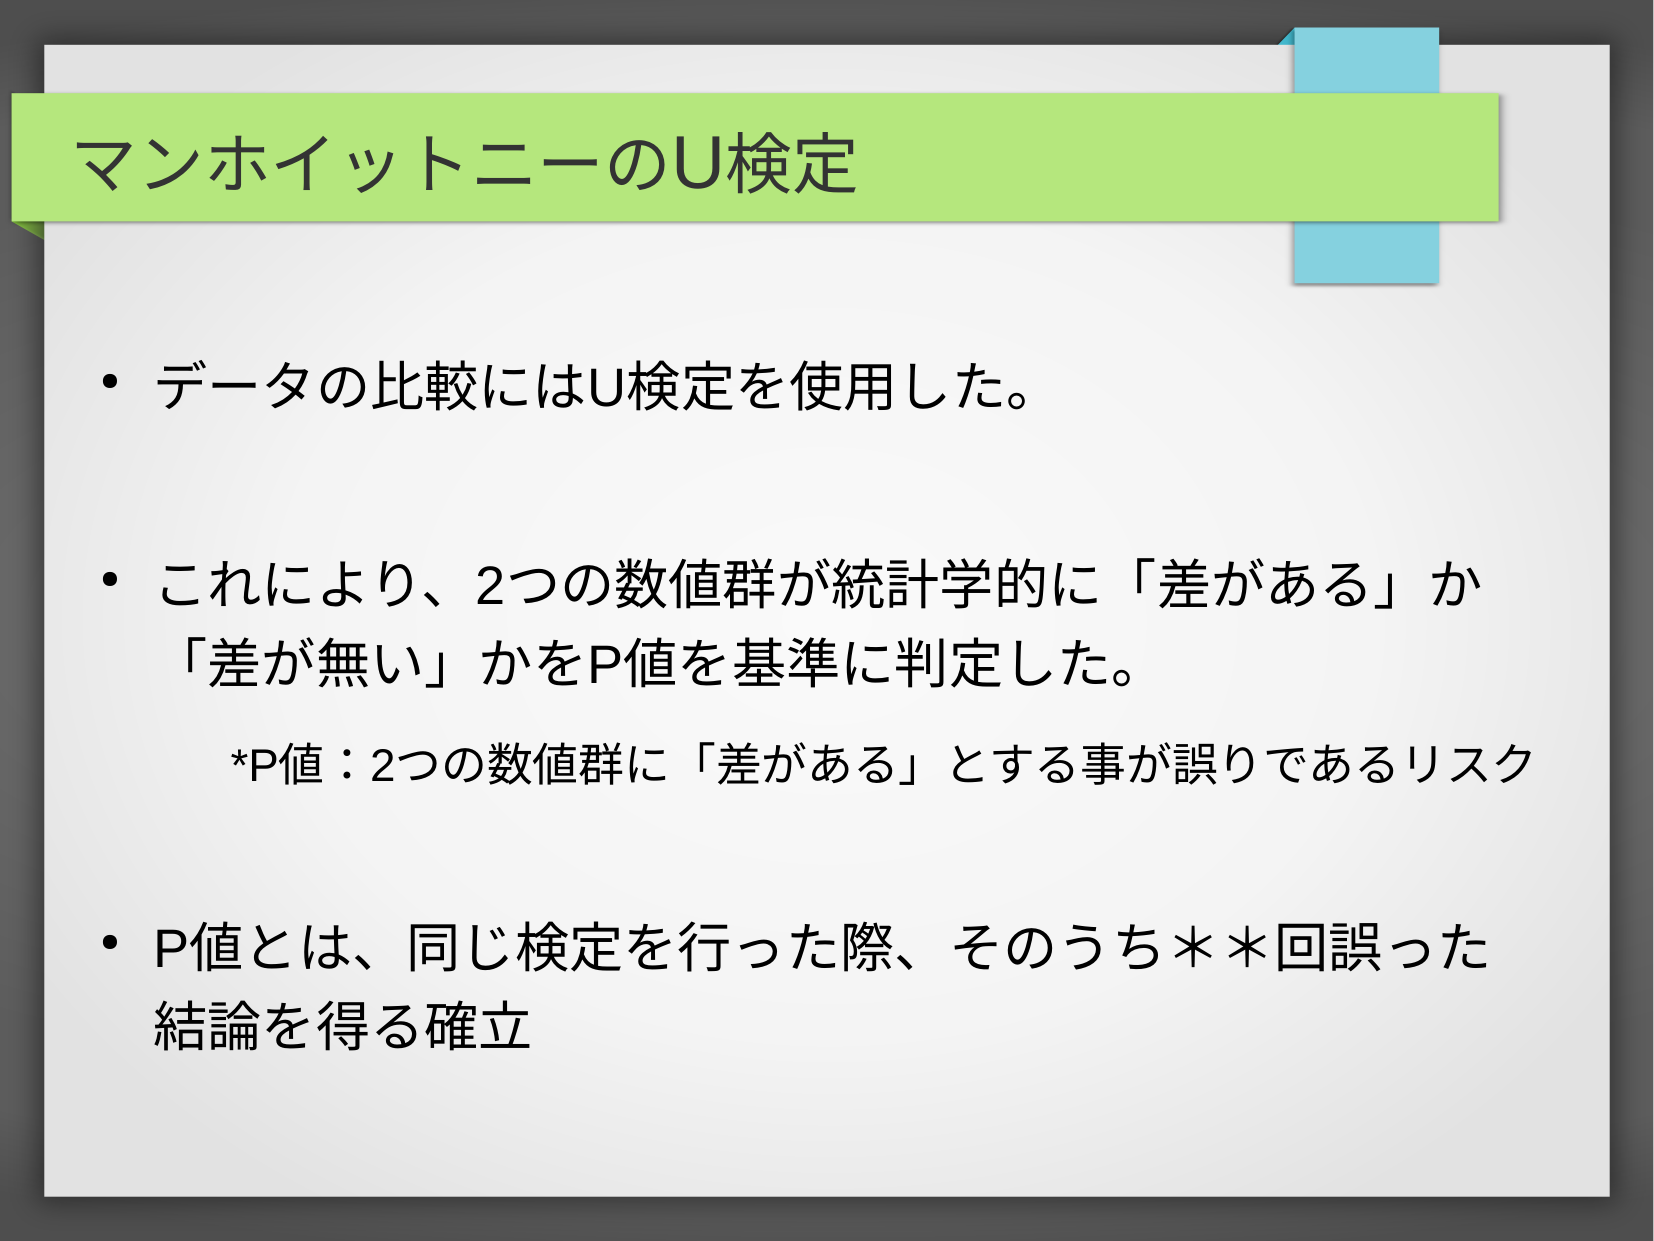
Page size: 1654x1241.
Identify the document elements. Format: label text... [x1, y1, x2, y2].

list データの比較にはU検定を使用した。 これにより、2つの数値群が統計学的に「差がある」か「差が無い」かをP値を基準に判定した。 *P値：2つの数値群に「差がある」とする事が誤りであるリスク P値とは、同じ検定を行った際、そのうち＊＊回誤った結論を得る確立 [82, 343, 1538, 1063]
picture [0, 0, 1654, 1241]
title マンホイットニーのU検定 [70, 106, 1229, 213]
